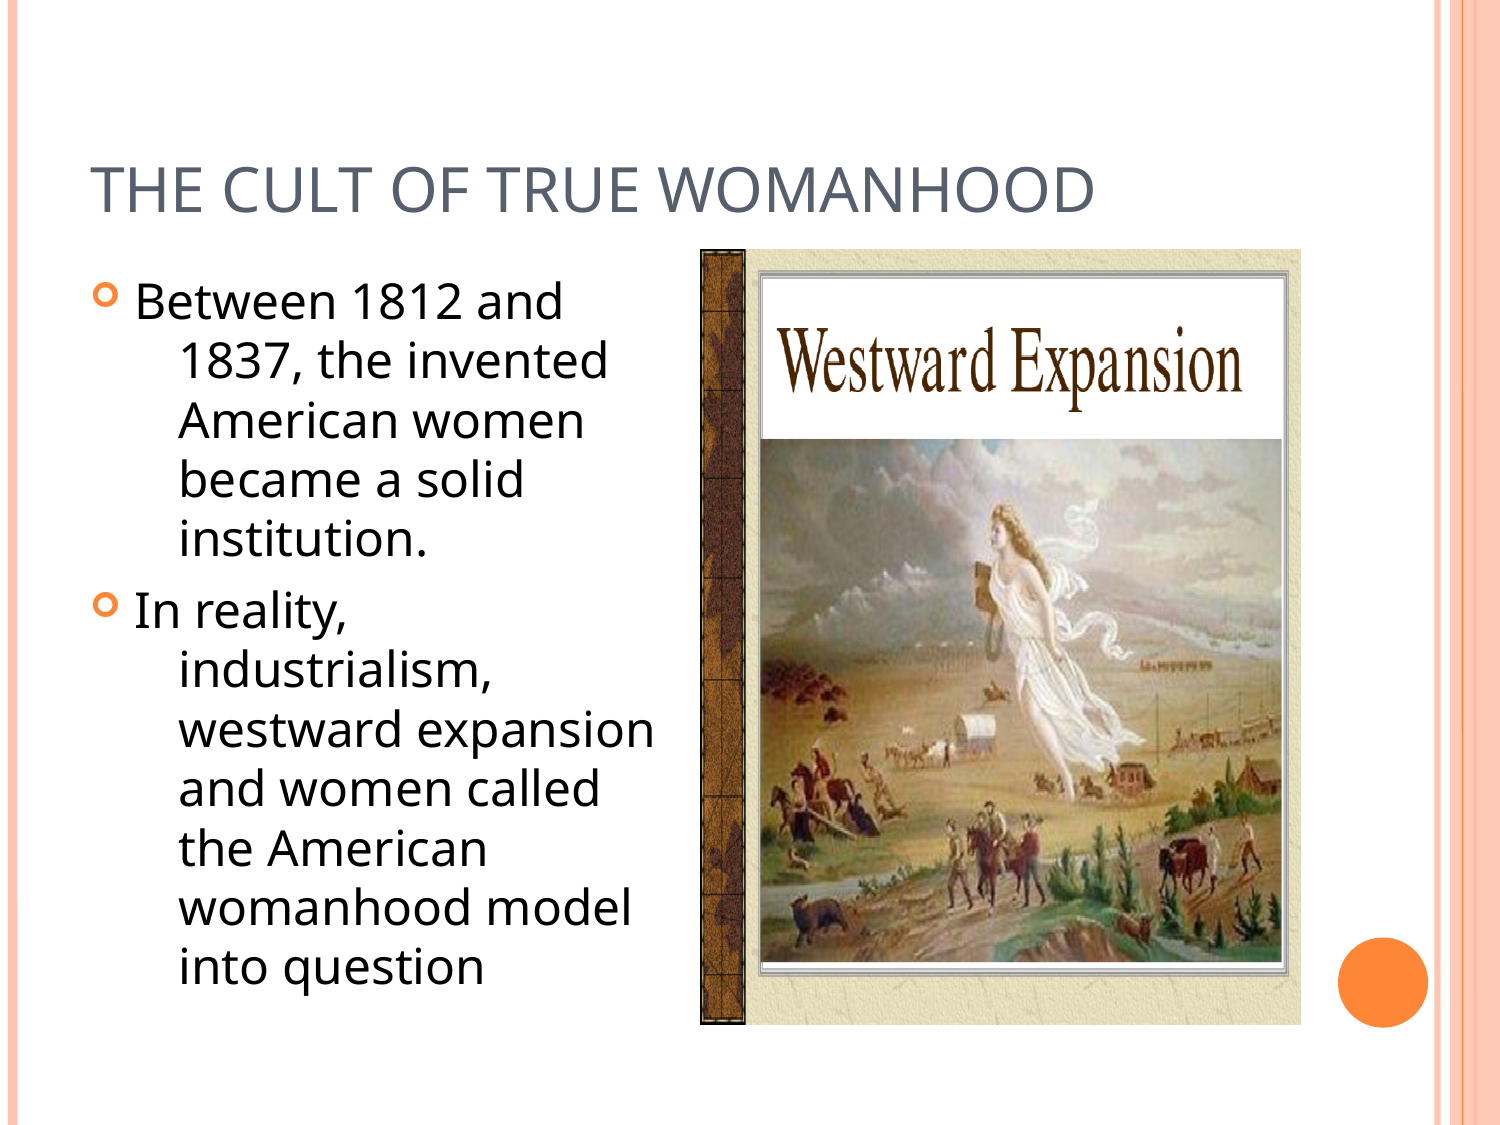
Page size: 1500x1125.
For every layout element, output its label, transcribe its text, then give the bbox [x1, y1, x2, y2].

title The Cult of True Womanhood [75, 45, 1300, 233]
list Between 1812 and 1837, the invented American women became a solid institution. In reality, industrialism, westward expansion and women called the American womanhood model into question [75, 262, 676, 1013]
picture [700, 249, 1301, 1025]
